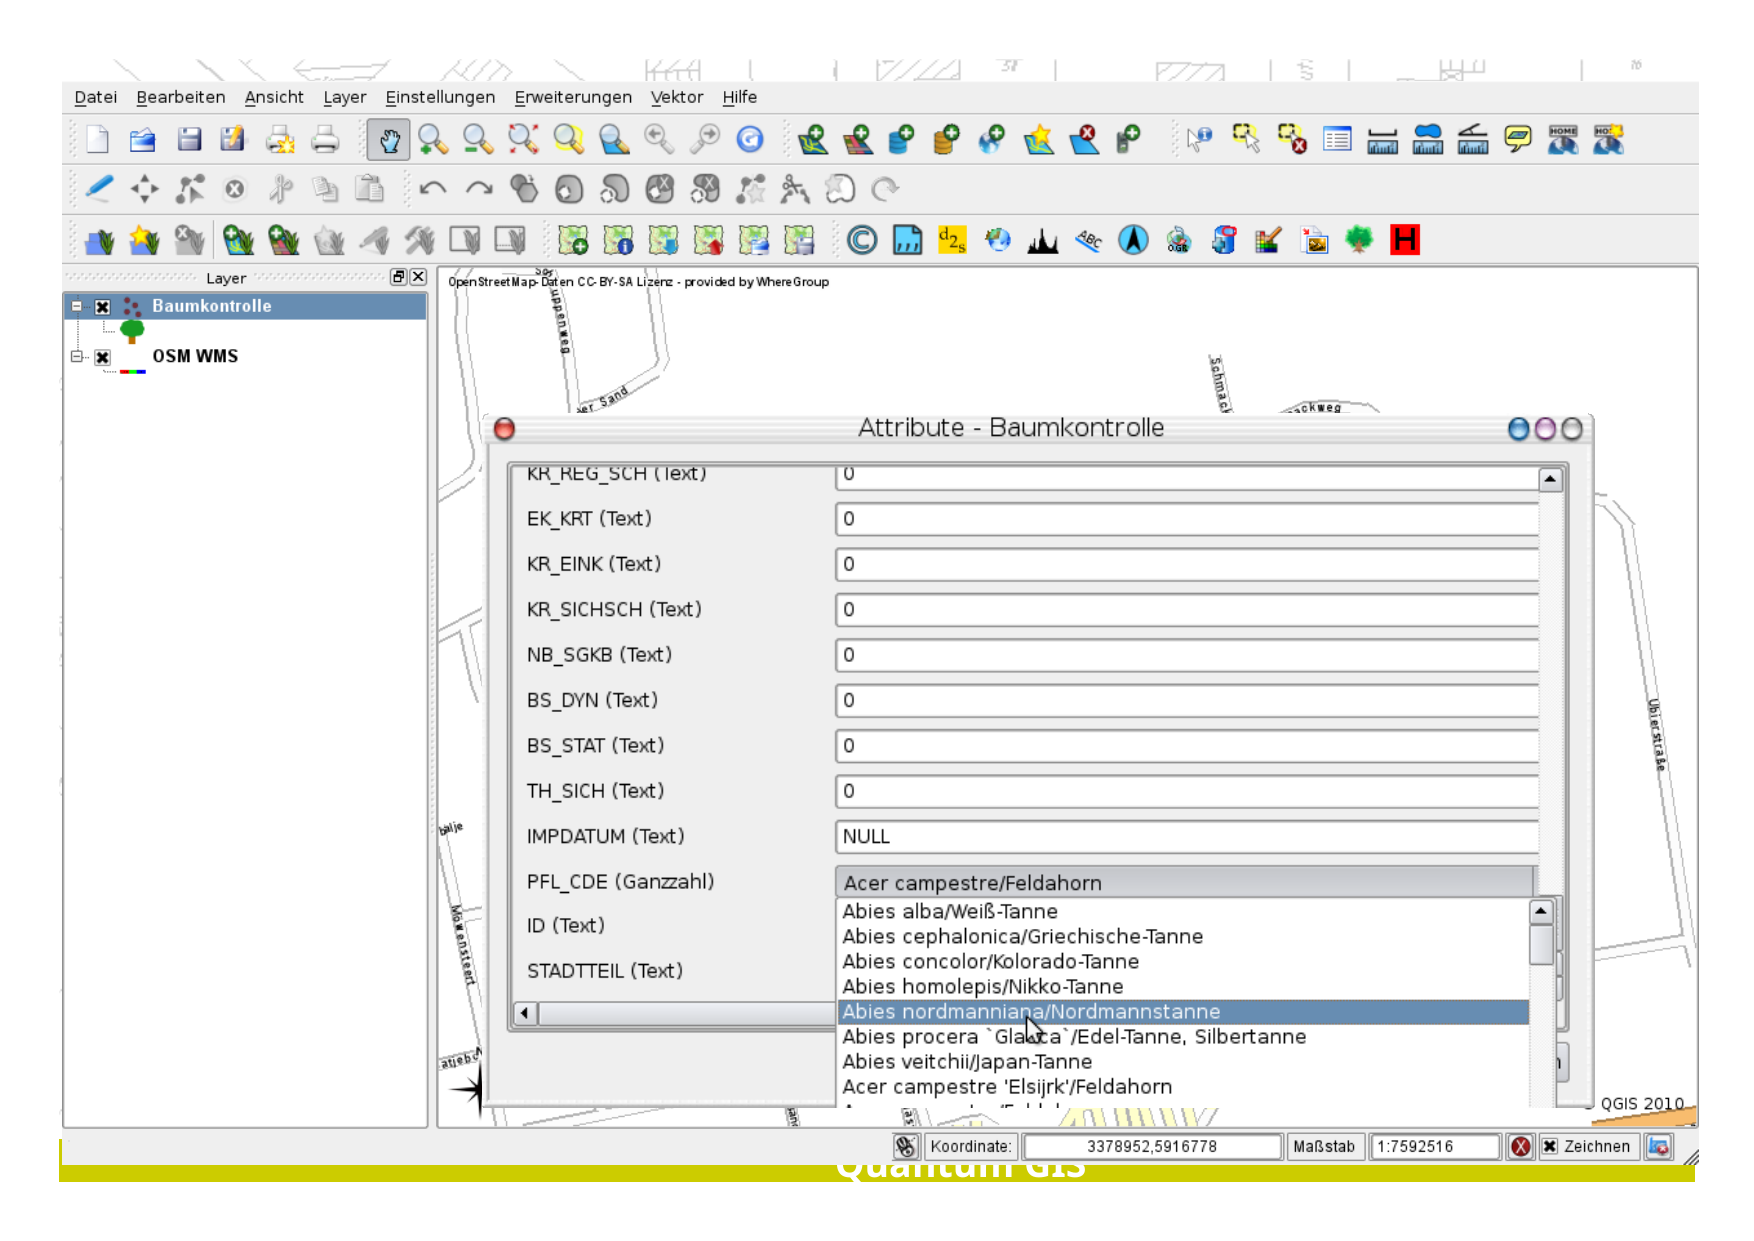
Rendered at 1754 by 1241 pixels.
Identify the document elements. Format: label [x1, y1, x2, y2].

picture [62, 81, 1699, 1166]
